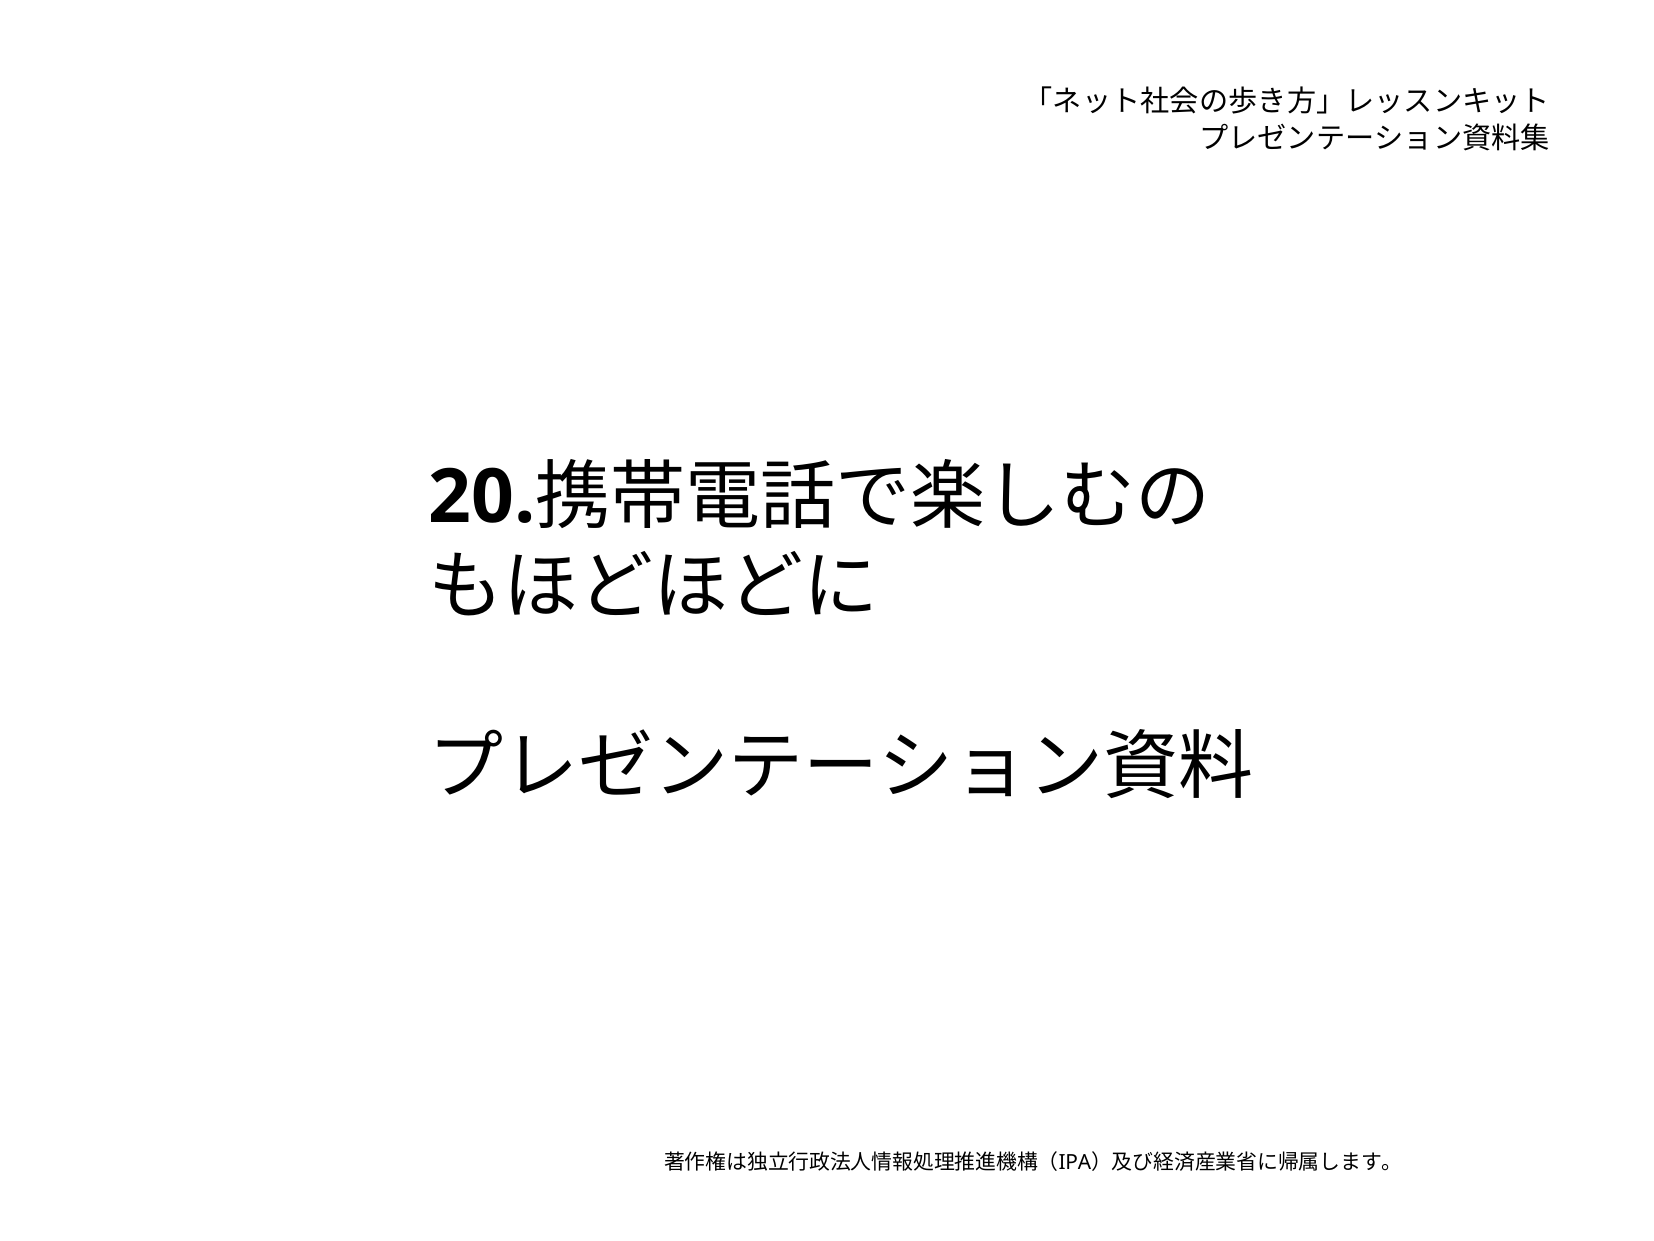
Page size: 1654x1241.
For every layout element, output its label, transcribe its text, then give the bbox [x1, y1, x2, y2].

text_box 「ネット社会の歩き方」レッスンキット プレゼンテーション資料集 [1003, 74, 1566, 163]
text_box 著作権は独立行政法人情報処理推進機構（IPA）及び経済産業省に帰属します。 [649, 1145, 1536, 1182]
text_box 20.携帯電話で楽しむのもほどほどに プレゼンテーション資料 [413, 442, 1300, 819]
